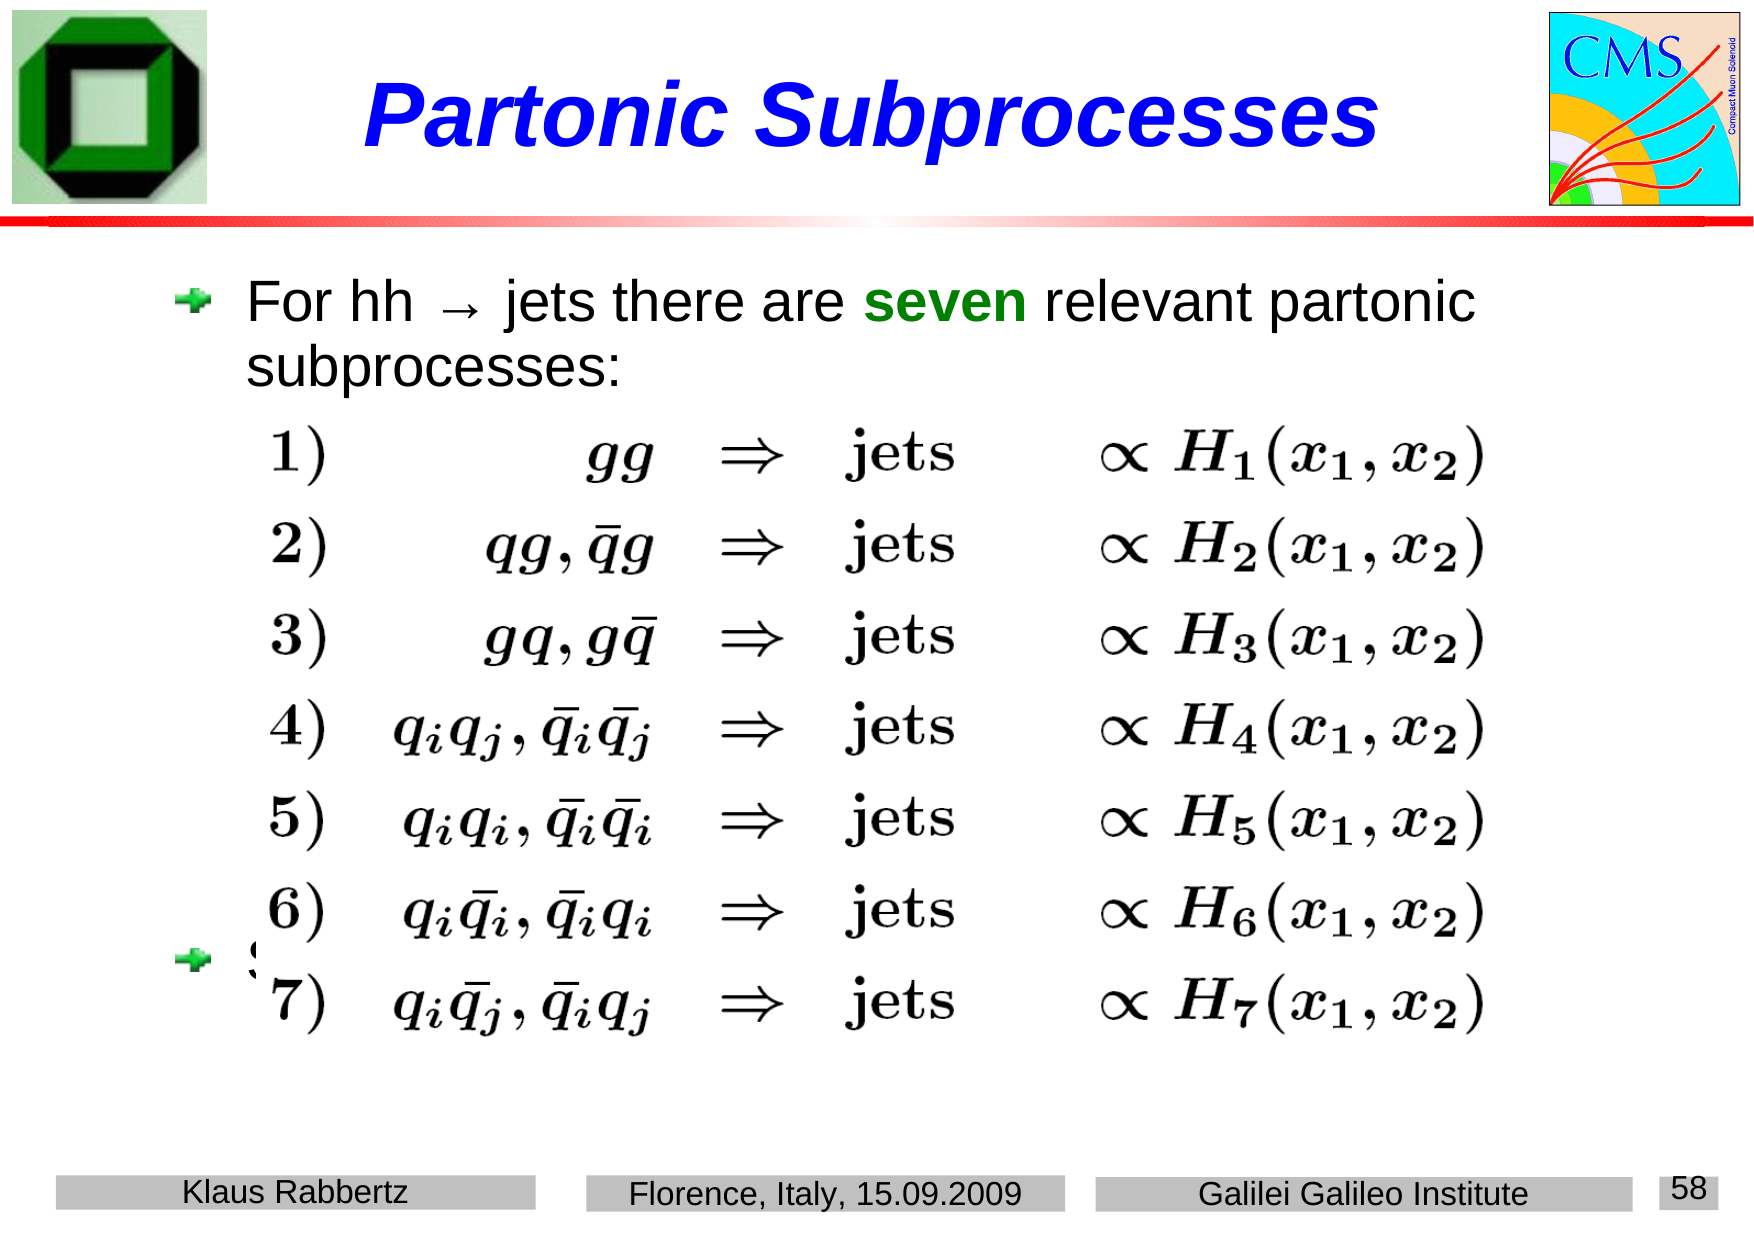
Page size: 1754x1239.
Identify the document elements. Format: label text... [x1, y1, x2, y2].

picture [256, 411, 1498, 1057]
picture [1548, 11, 1741, 206]
title Partonic Subprocesses [220, 27, 1525, 202]
picture [12, 10, 207, 204]
list For hh → jets there are seven relevant partonic subprocesses: Seven linear combinations Hi of PDFs [116, 268, 1614, 1139]
